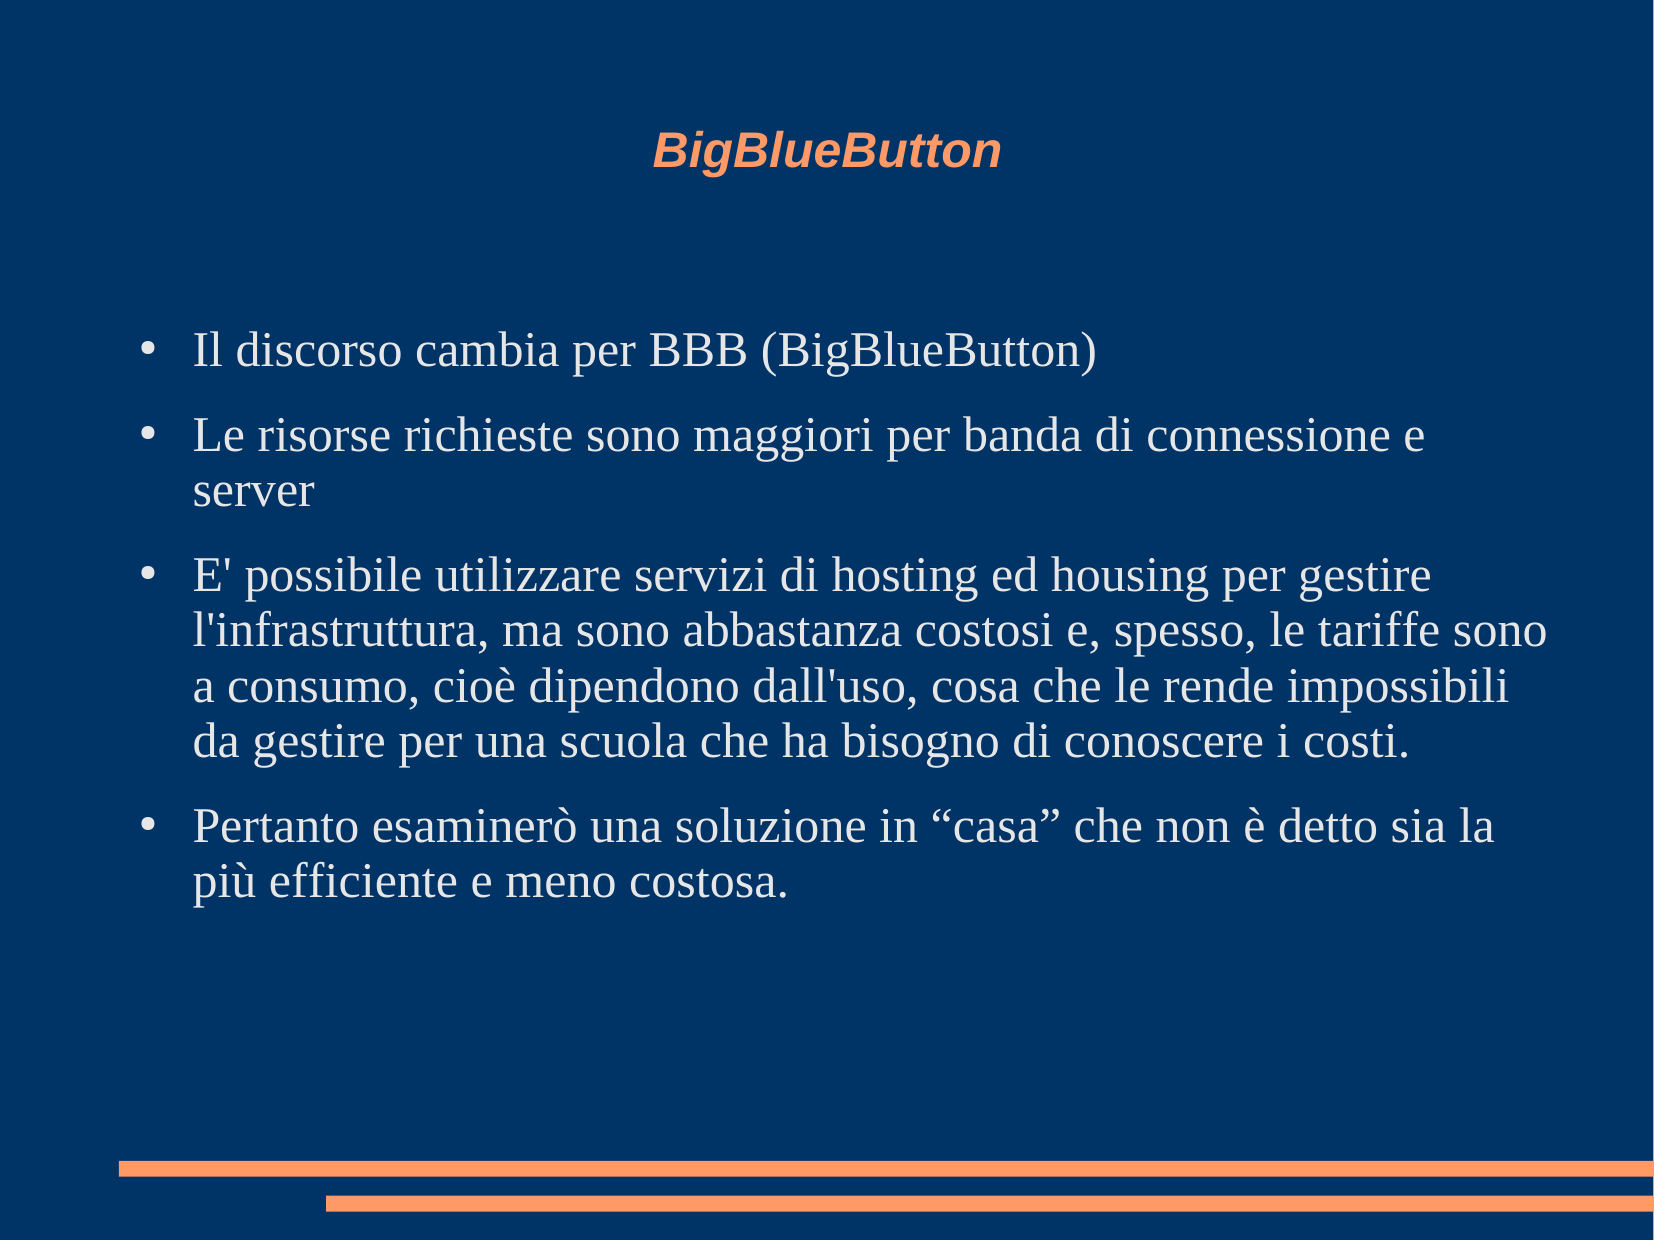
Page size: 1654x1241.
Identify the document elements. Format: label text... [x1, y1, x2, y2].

title BigBlueButton [121, 46, 1534, 254]
list Il discorso cambia per BBB (BigBlueButton) Le risorse richieste sono maggiori per banda di connessione e server E' possibile utilizzare servizi di hosting ed housing per gestire l'infrastruttura, ma sono abbastanza costosi e, spesso, le tariffe sono a consumo, cioè dipendono dall'uso, cosa che le rende impossibili da gestire per una scuola che ha bisogno di conoscere i costi. Pertanto esaminerò una soluzione in “casa” che non è detto sia la più efficiente e meno costosa. [121, 322, 1561, 1132]
